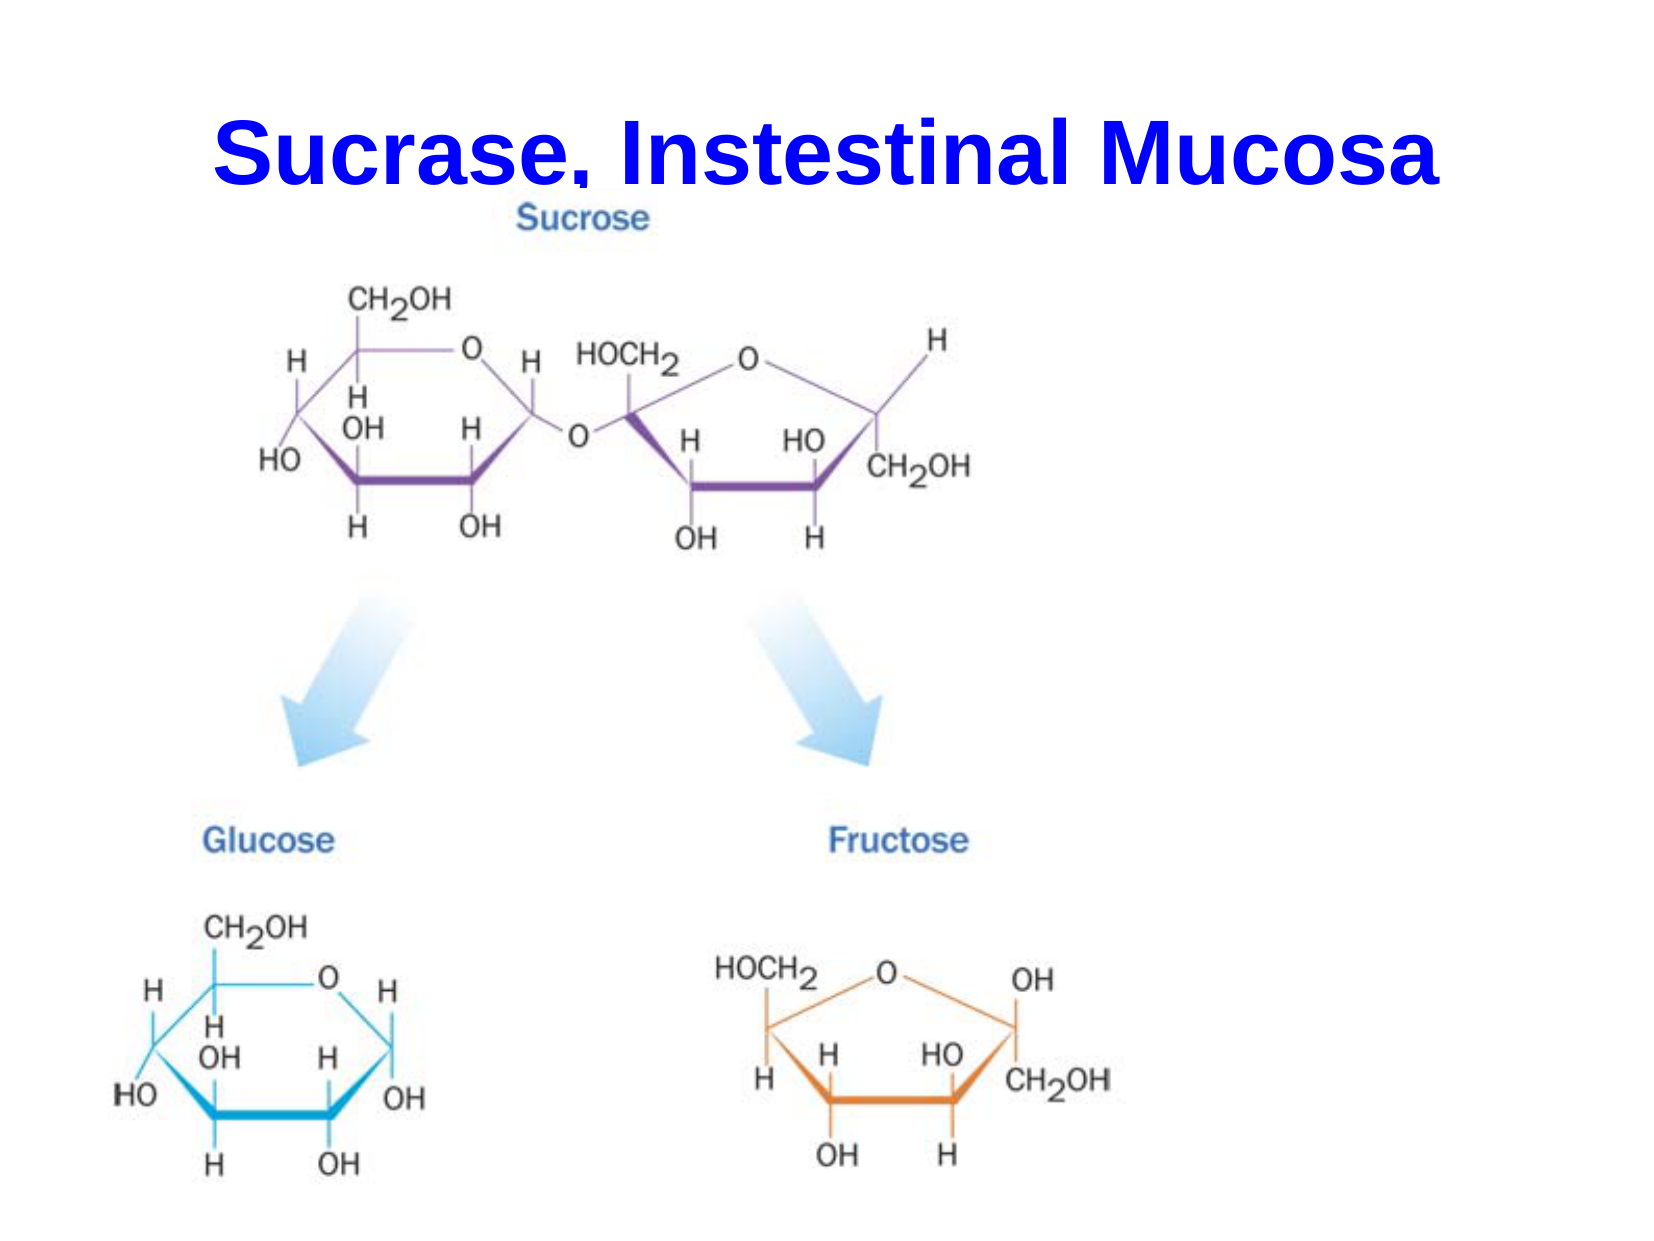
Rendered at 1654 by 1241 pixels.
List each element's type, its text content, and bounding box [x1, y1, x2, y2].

title Sucrase, Instestinal Mucosa [82, 49, 1571, 257]
picture [92, 188, 1134, 1193]
